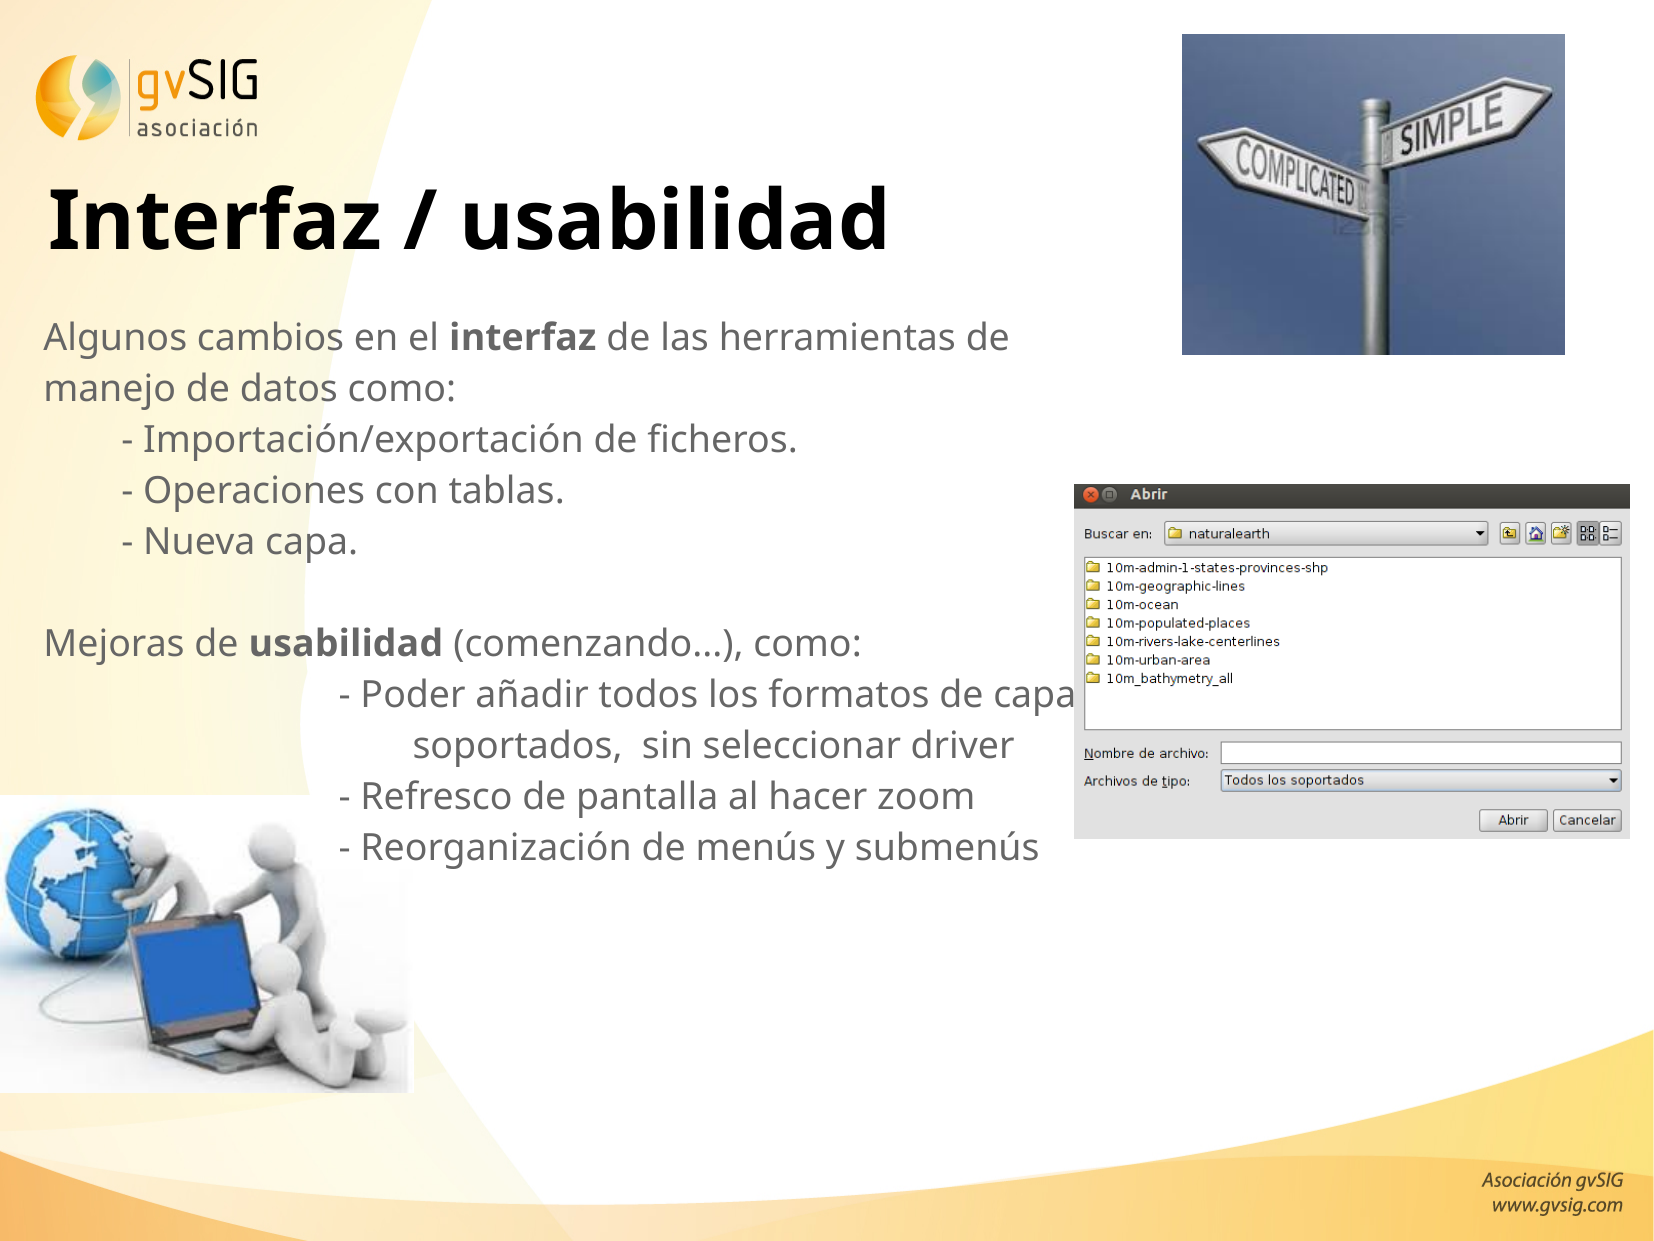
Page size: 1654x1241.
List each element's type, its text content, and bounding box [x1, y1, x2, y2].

picture [0, 0, 1654, 1241]
text_box Algunos cambios en el interfaz de las herramientas de manejo de datos como: - Importación/exportación de ficheros. - Operaciones con tablas. - Nueva capa. Mejoras de usabilidad (comenzando...), como: - Poder añadir todos los formatos de capa soportados, sin seleccionar driver - Refresco de pantalla al hacer zoom - Reorganización de menús y submenús [28, 302, 1099, 892]
title Interfaz / usabilidad [48, 170, 1182, 264]
